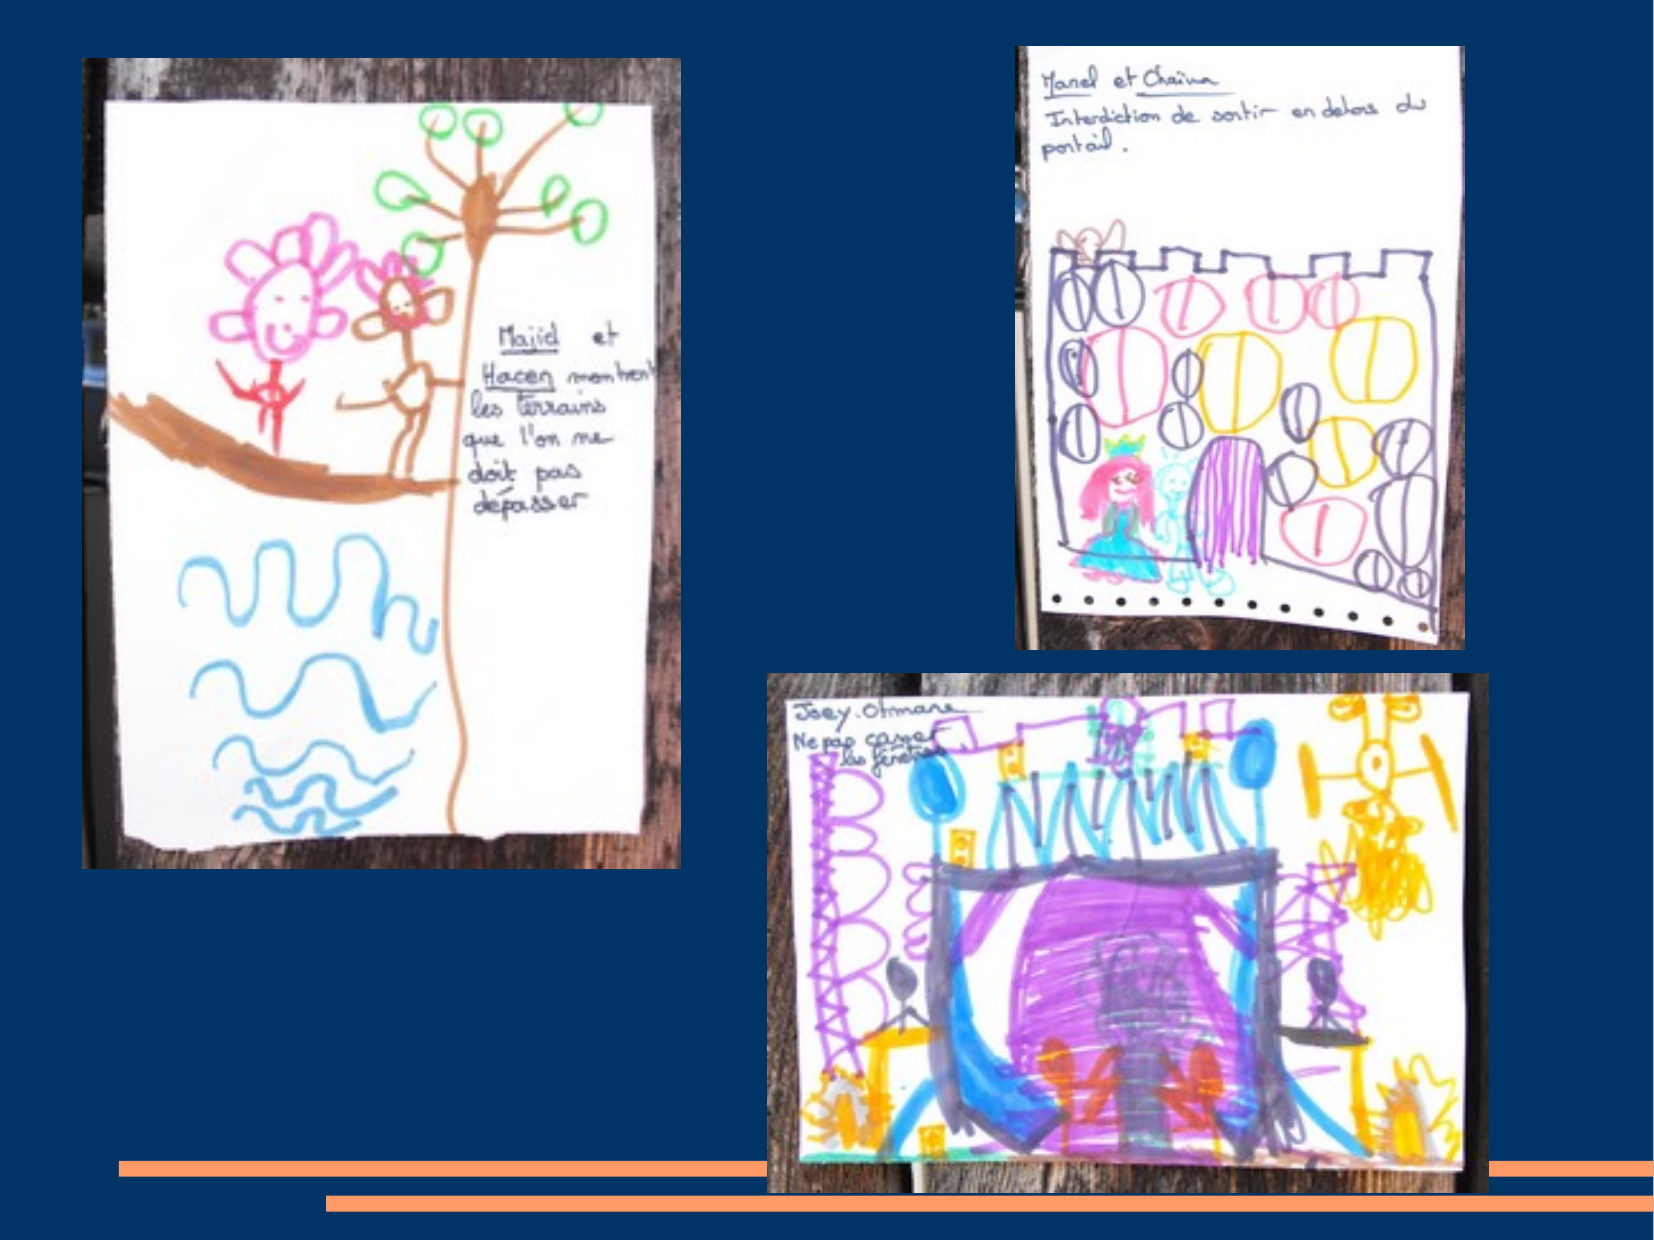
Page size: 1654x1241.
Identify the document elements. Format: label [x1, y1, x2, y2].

picture [1015, 46, 1465, 650]
picture [82, 58, 681, 869]
picture [767, 673, 1489, 1193]
